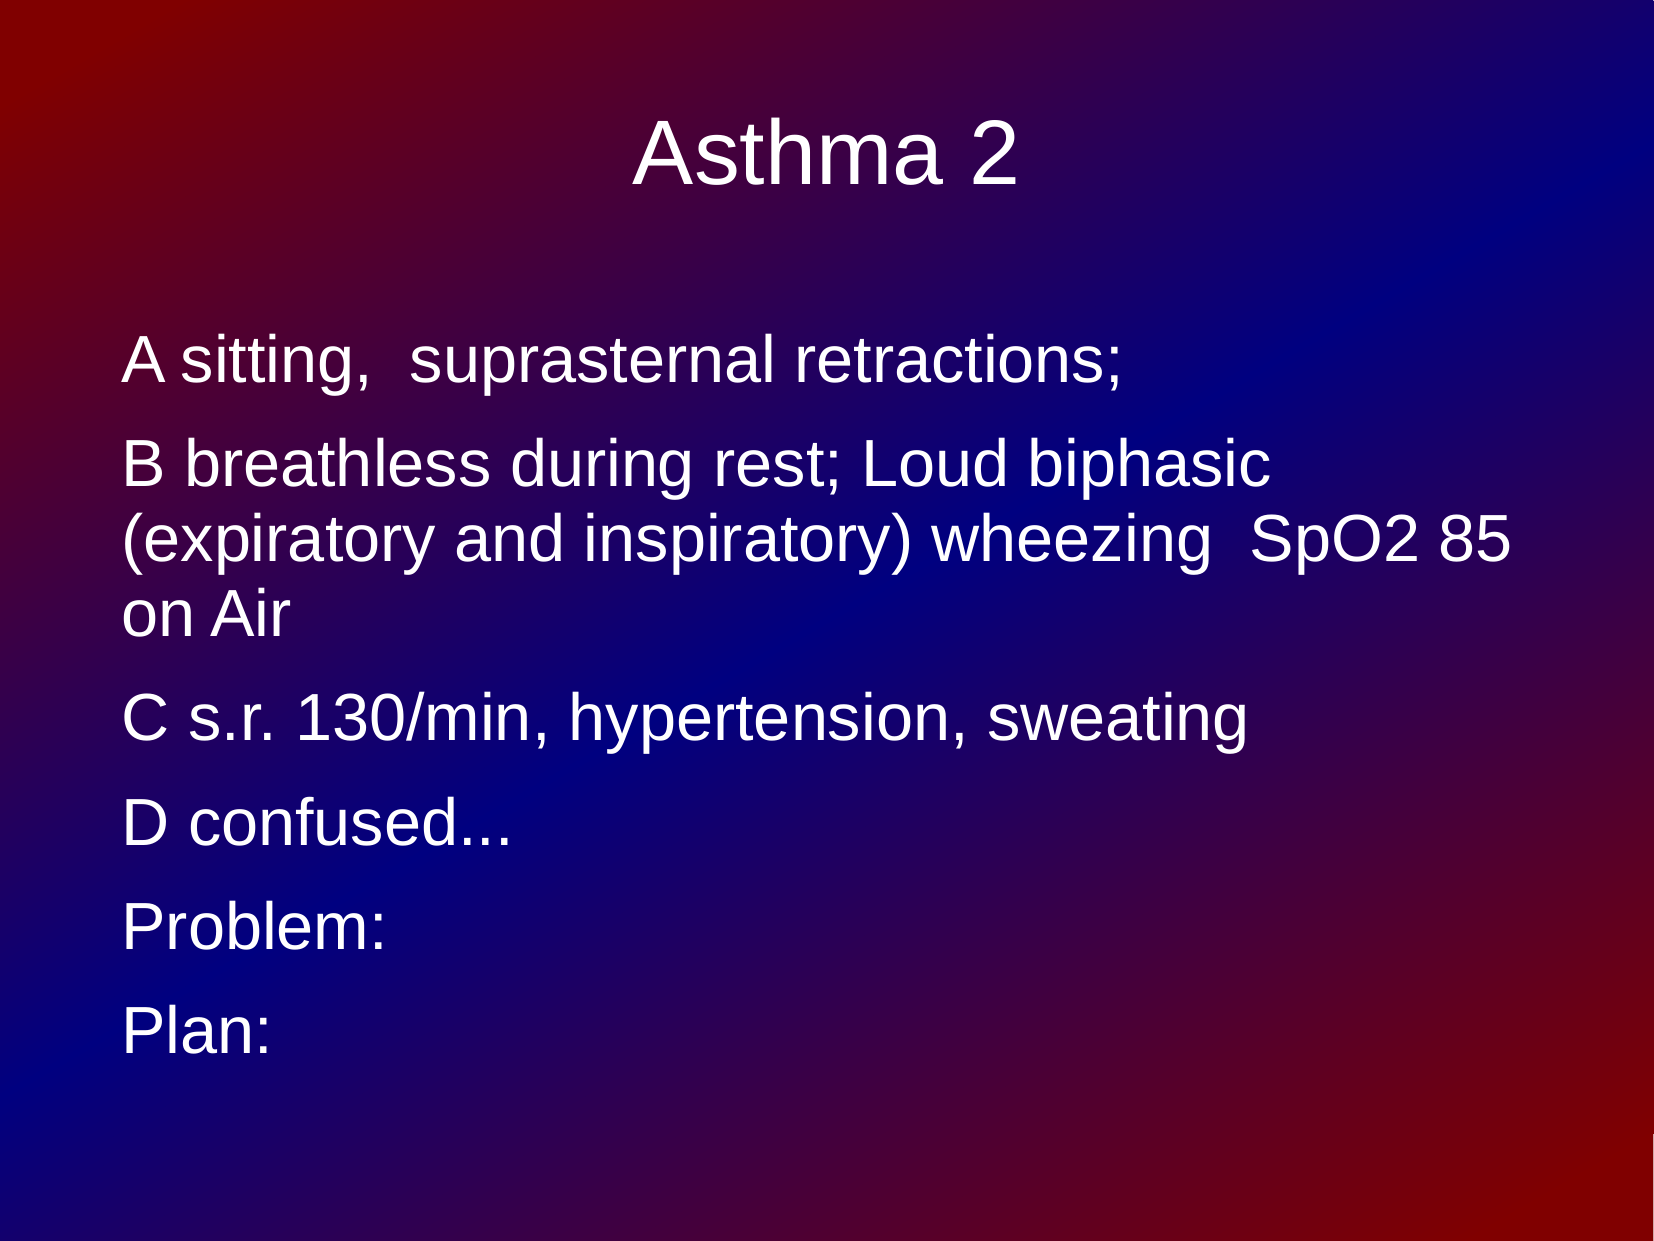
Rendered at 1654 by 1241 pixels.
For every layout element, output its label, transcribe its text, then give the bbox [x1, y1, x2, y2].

list A sitting, suprasternal retractions; B breathless during rest; Loud biphasic (expiratory and inspiratory) wheezing SpO2 85 on Air C s.r. 130/min, hypertension, sweating D confused... Problem: Plan: [121, 322, 1561, 1133]
title Asthma 2 [82, 49, 1571, 257]
